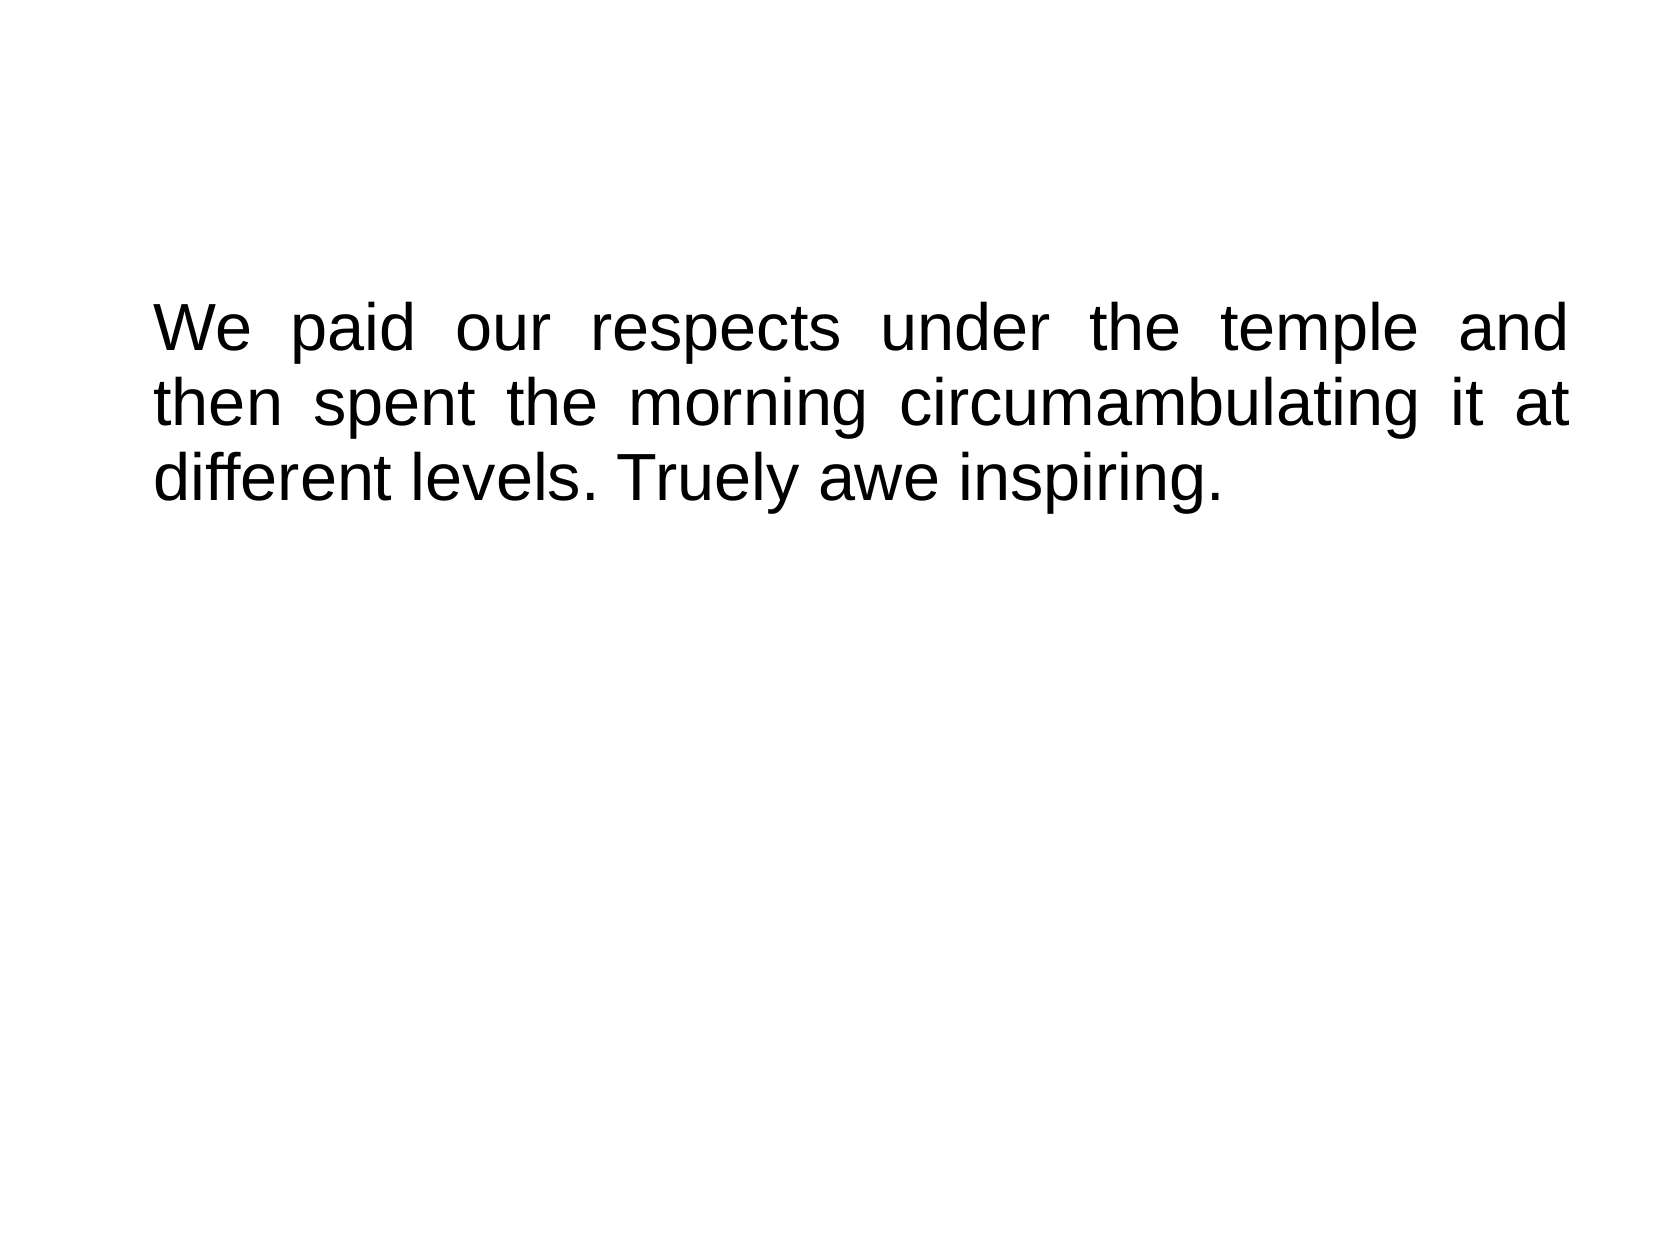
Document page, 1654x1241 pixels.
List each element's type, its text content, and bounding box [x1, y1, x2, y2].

list We paid our respects under the temple and then spent the morning circumambulating it at different levels. Truely awe inspiring. [82, 290, 1571, 1010]
